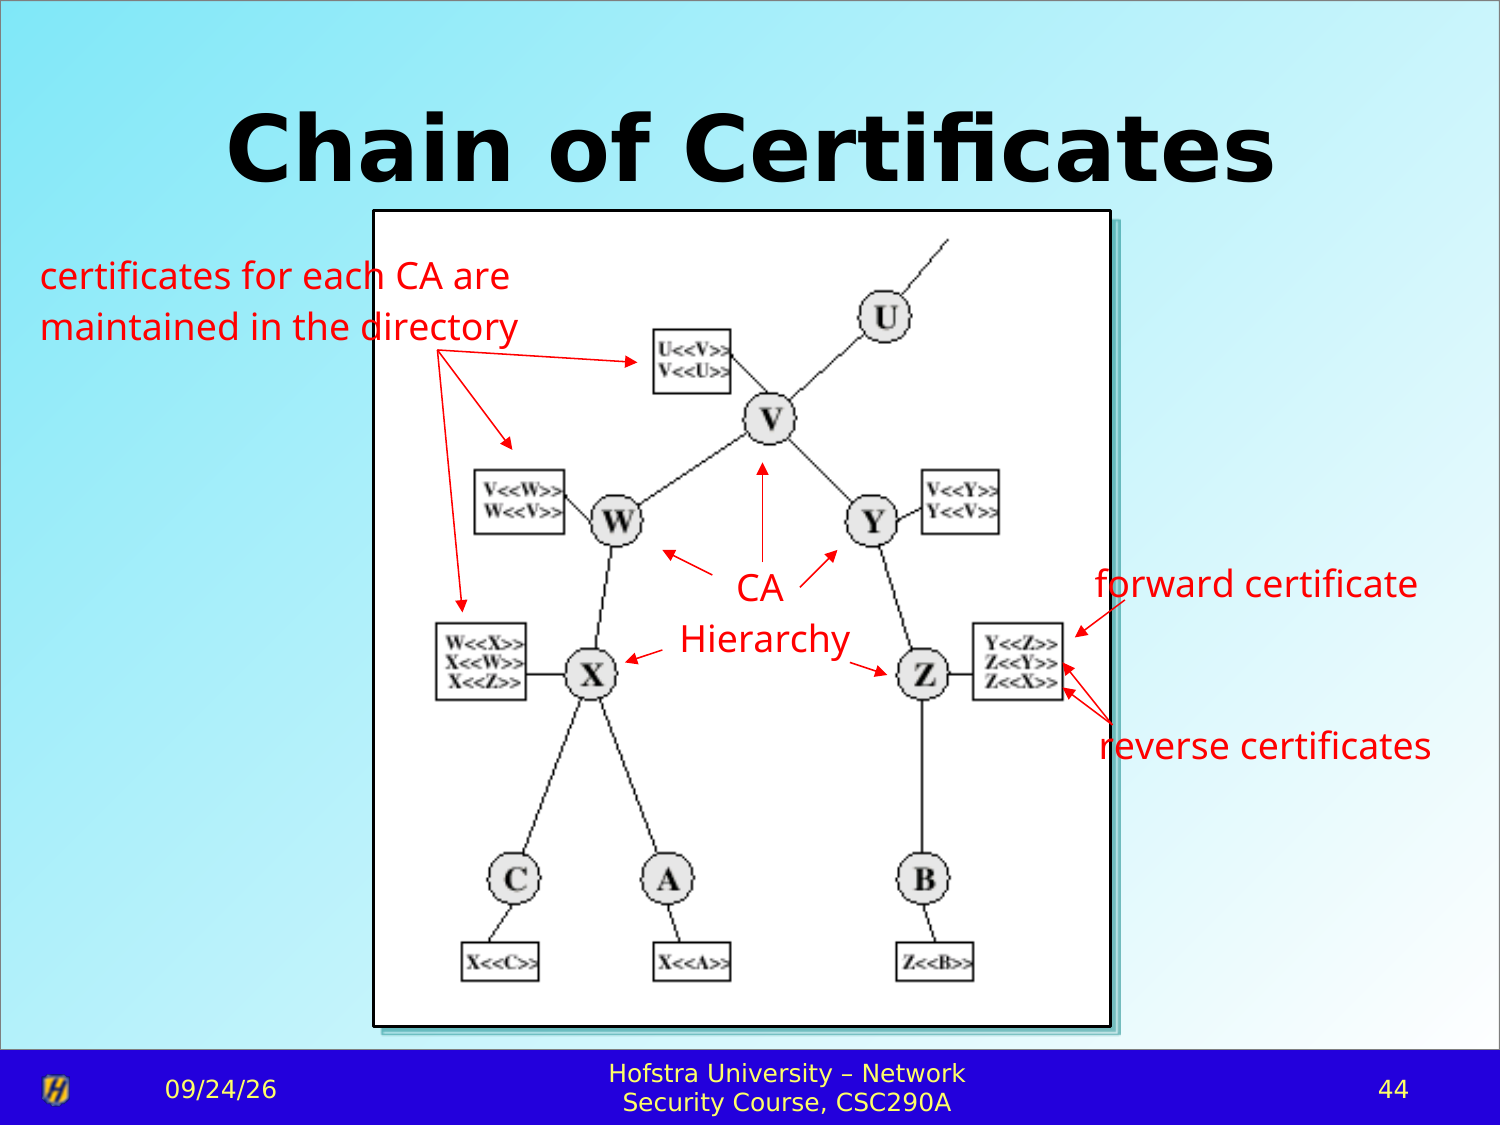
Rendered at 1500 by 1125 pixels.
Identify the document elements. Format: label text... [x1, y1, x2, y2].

text_box forward certificate [1079, 549, 1434, 617]
picture [374, 212, 1109, 1025]
title Chain of Certificates [112, 84, 1391, 212]
text_box reverse certificates [1083, 712, 1448, 779]
text_box CA Hierarchy [664, 554, 866, 672]
text_box certificates for each CA are maintained in the directory [24, 241, 535, 360]
picture [37, 1072, 76, 1110]
